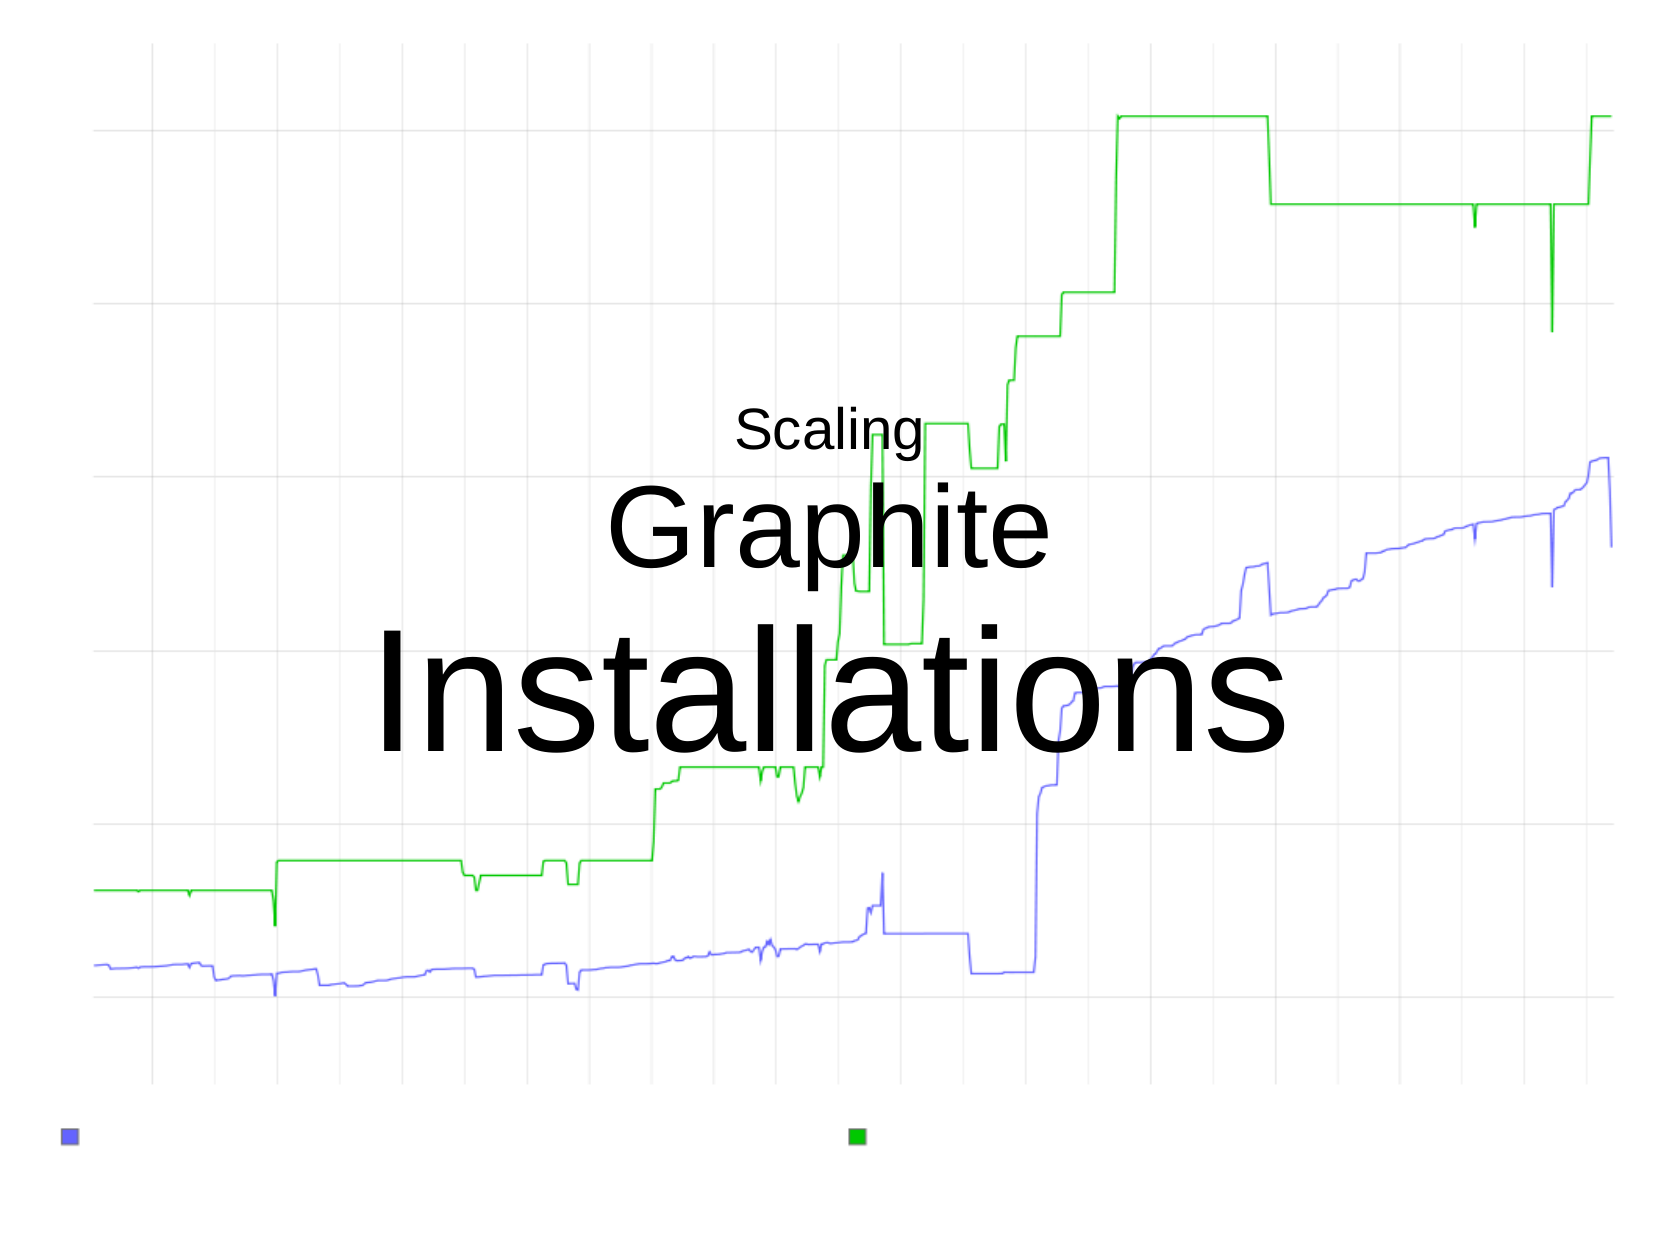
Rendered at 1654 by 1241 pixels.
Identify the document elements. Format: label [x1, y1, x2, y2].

picture [30, 29, 1630, 1156]
